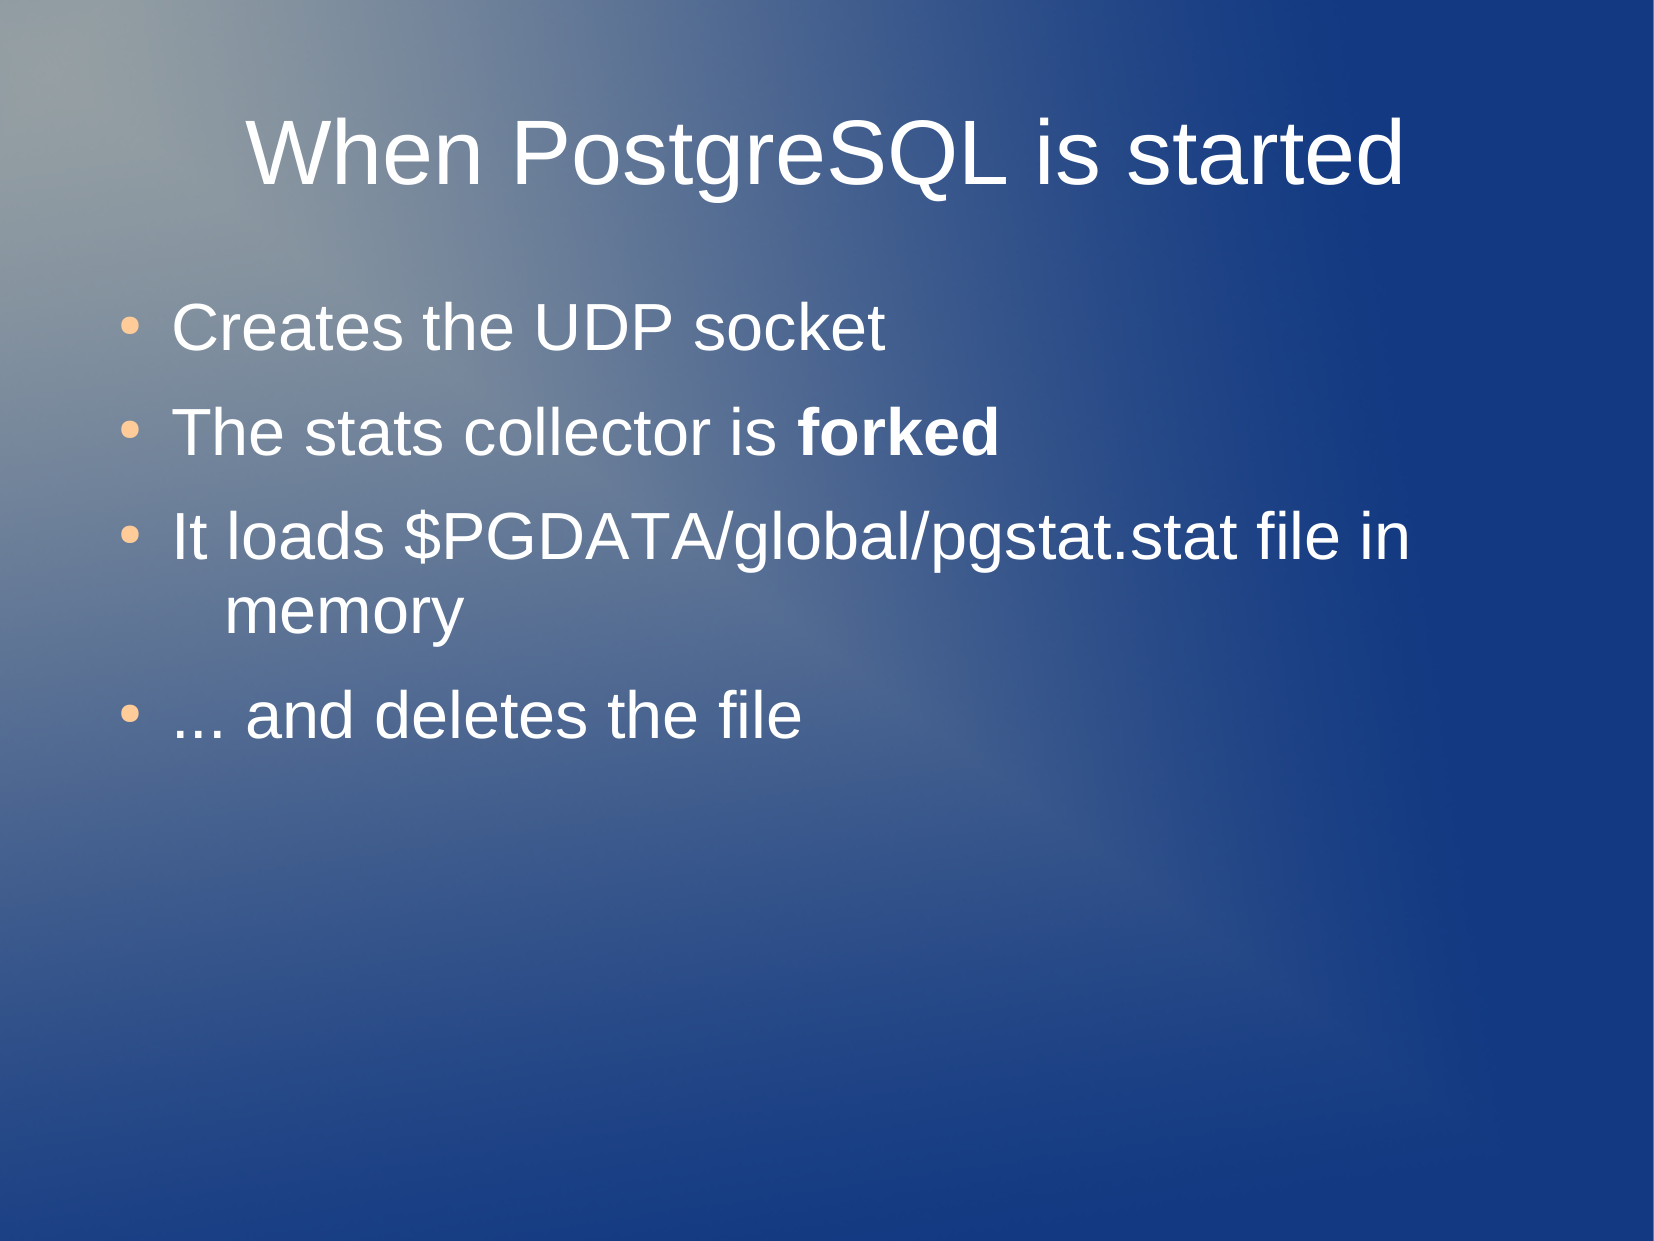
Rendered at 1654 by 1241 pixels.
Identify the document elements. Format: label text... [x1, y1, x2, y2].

picture [0, 0, 1654, 1241]
list Creates the UDP socket The stats collector is forked It loads $PGDATA/global/pgstat.stat file in memory ... and deletes the file [82, 290, 1571, 1109]
title When PostgreSQL is started [82, 49, 1571, 257]
